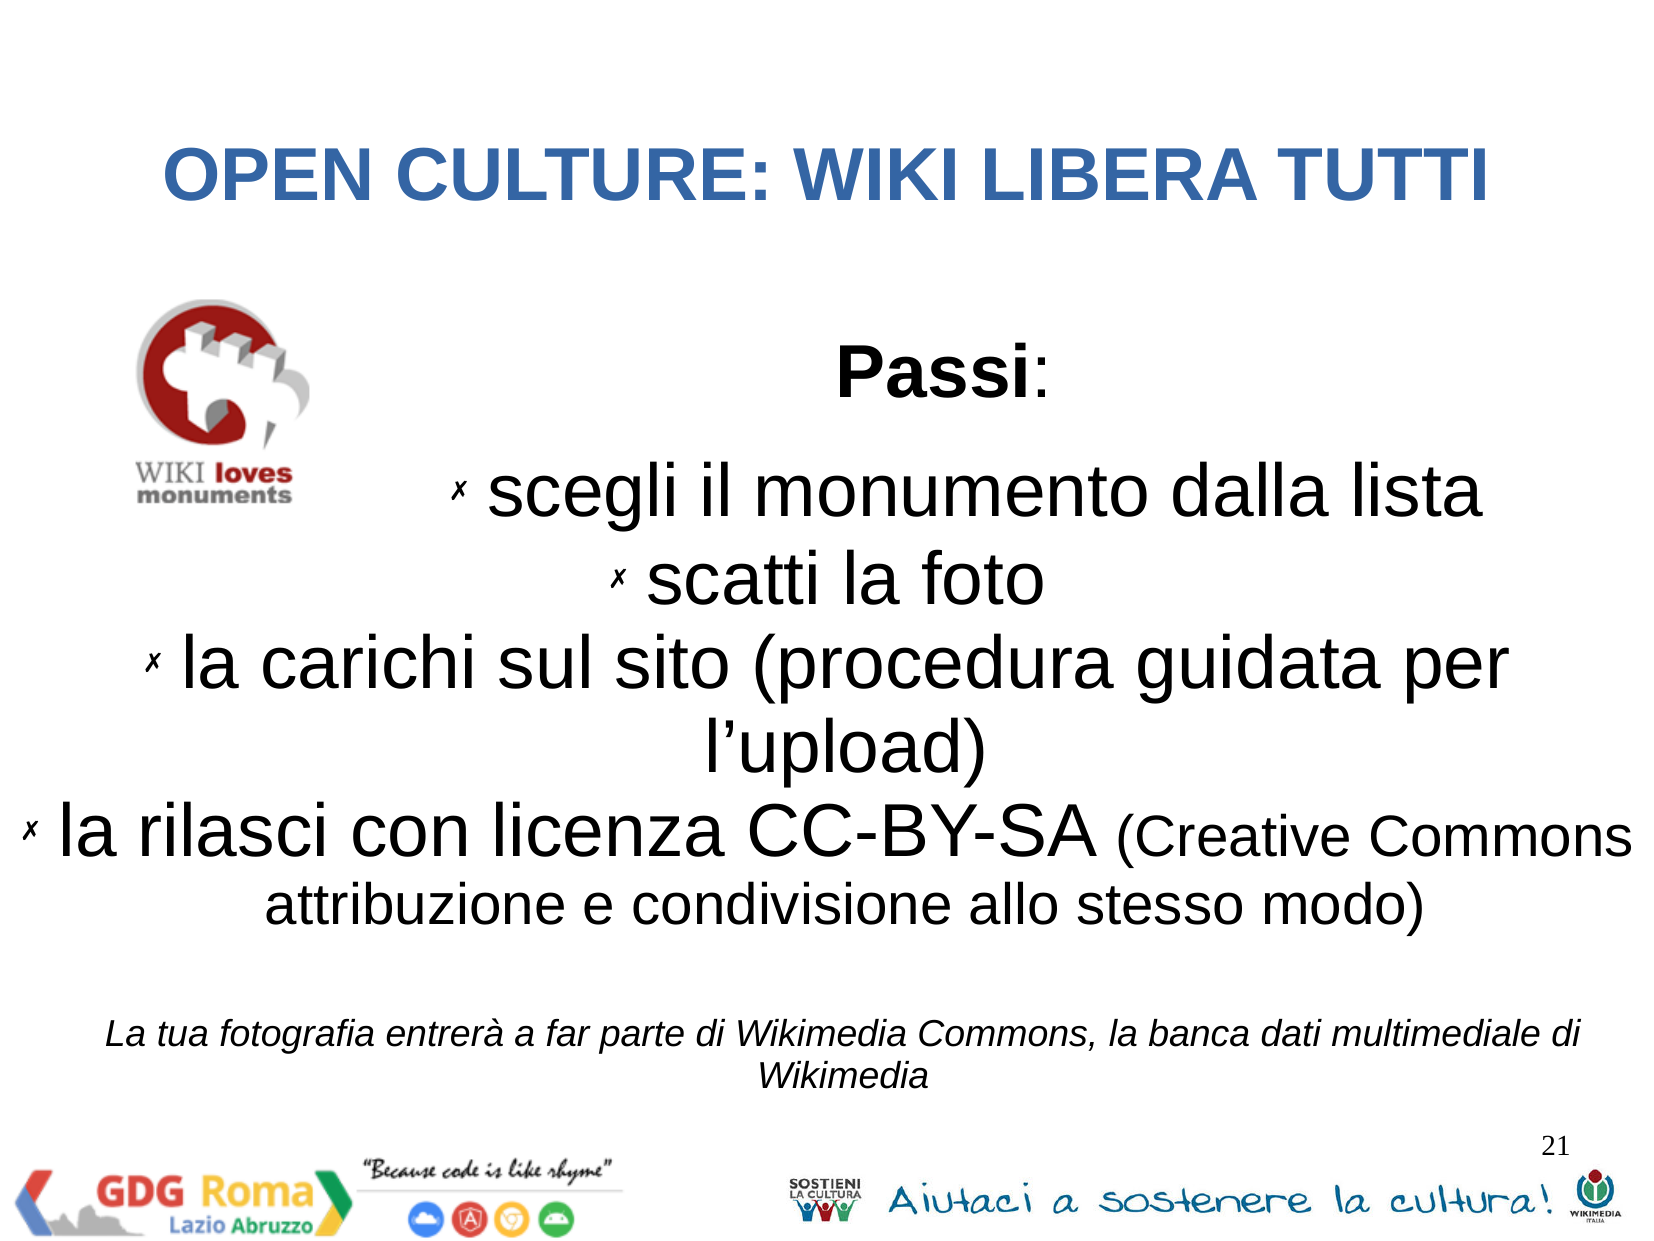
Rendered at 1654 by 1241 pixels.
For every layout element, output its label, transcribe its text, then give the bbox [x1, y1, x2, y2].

picture [772, 1163, 1648, 1233]
picture [89, 284, 355, 452]
text_box La tua fotografia entrerà a far parte di Wikimedia Commons, la banca dati multimediale di Wikimedia [11, 1012, 1639, 1097]
text_box scatti la foto la carichi sul sito (procedura guidata per l’upload) la rilasci con licenza CC-BY-SA (Creative Commons attribuzione e condivisione allo stesso modo) [13, 452, 1644, 1002]
text_box scegli il monumento dalla lista [437, 448, 1500, 533]
picture [11, 1155, 626, 1241]
text_box Passi: [753, 329, 1134, 414]
title OPEN CULTURE: WIKI LIBERA TUTTI [11, 17, 1642, 249]
